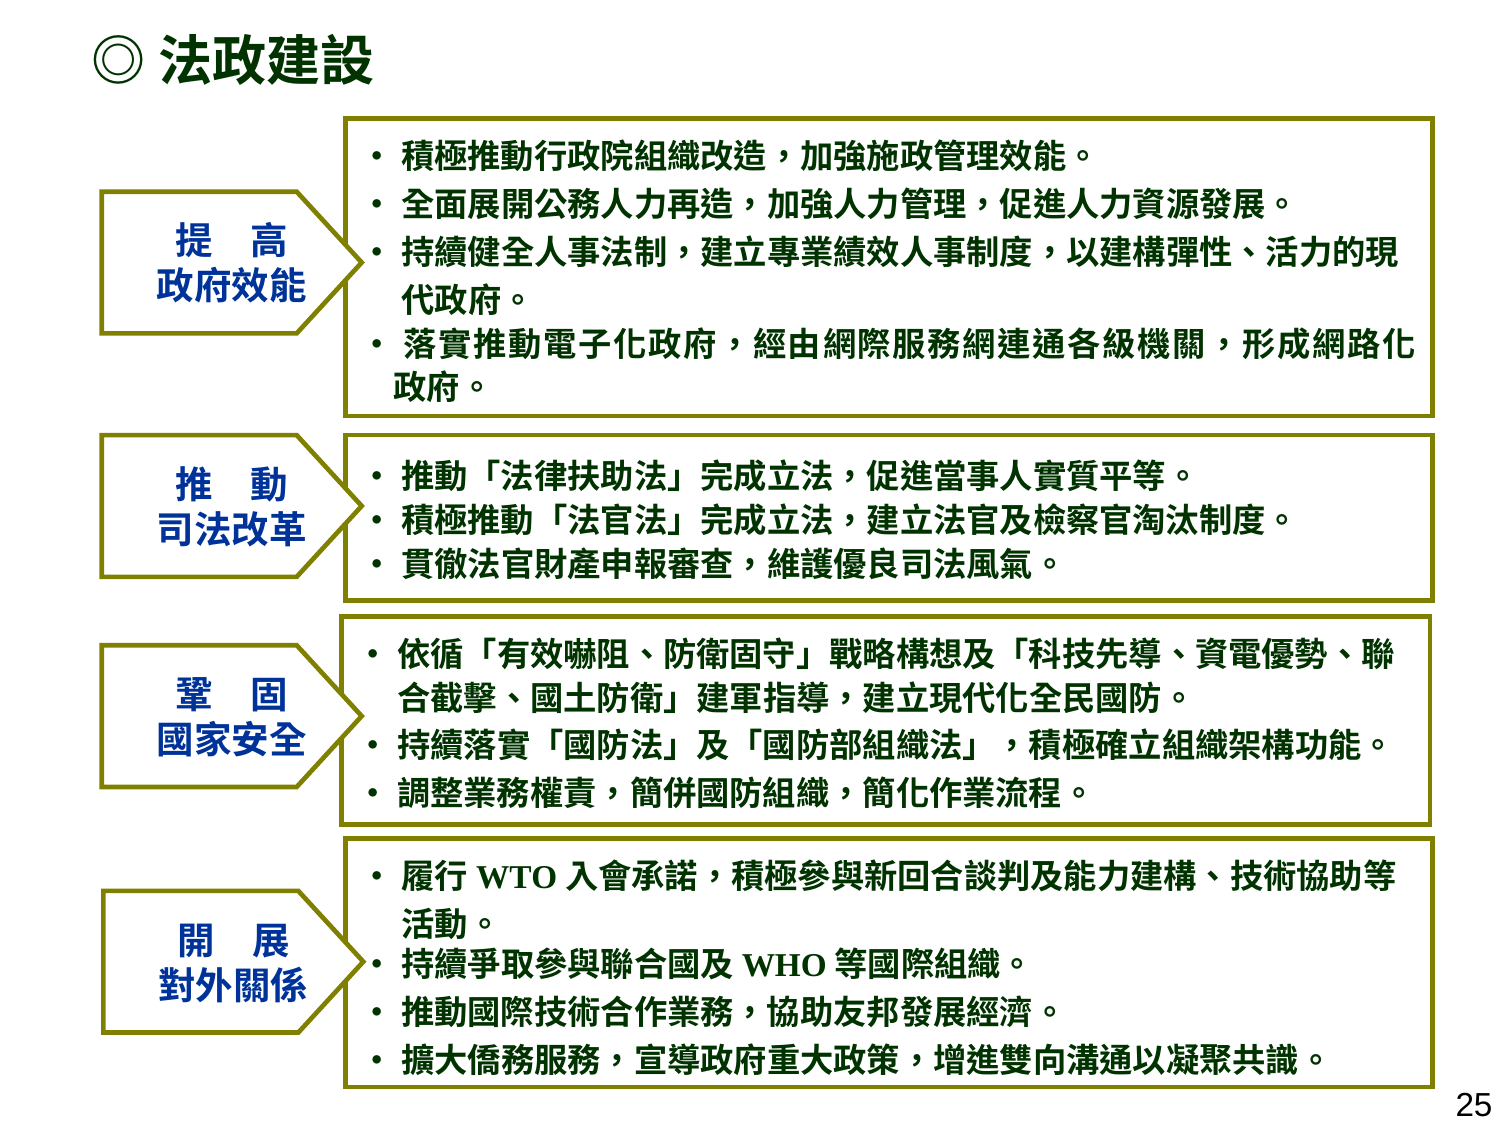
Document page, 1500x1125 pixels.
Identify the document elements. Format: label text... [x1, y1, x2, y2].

text_box ‧履行WTO入會承諾，積極參與新回合談判及能力建構、技術協助等 活動。 ‧持續爭取參與聯合國及WHO等國際組織。 ‧推動國際技術合作業務，協助友邦發展經濟。 ‧擴大僑務服務，宣導政府重大政策，增進雙向溝通以凝聚共識。 [345, 838, 1433, 1087]
text_box 鞏 固 國家安全 [101, 645, 362, 787]
text_box ‧依循「有效嚇阻、防衛固守」戰略構想及「科技先導、資電優勢、聯 合截擊、國土防衛」建軍指導，建立現代化全民國防。 ‧持續落實「國防法」及「國防部組織法」，積極確立組織架構功能。 ‧調整業務權責，簡併國防組織，簡化作業流程。 [341, 616, 1430, 825]
text_box 提 高 政府效能 [101, 191, 362, 334]
text_box ‧積極推動行政院組織改造，加強施政管理效能。 ‧全面展開公務人力再造，加強人力管理，促進人力資源發展。 ‧持續健全人事法制，建立專業績效人事制度，以建構彈性、活力的現 代政府。 ‧落實推動電子化政府，經由網際服務網連通各級機關，形成網路化 政府。 [345, 118, 1433, 416]
text_box 開 展 對外關係 [103, 890, 364, 1033]
text_box ◎法政建設 [76, 18, 408, 100]
text_box ‧推動「法律扶助法」完成立法，促進當事人實質平等。 ‧積極推動「法官法」完成立法，建立法官及檢察官淘汰制度。 ‧貫徹法官財產申報審查，維護優良司法風氣。 [345, 434, 1433, 601]
text_box 推 動 司法改革 [101, 435, 362, 577]
